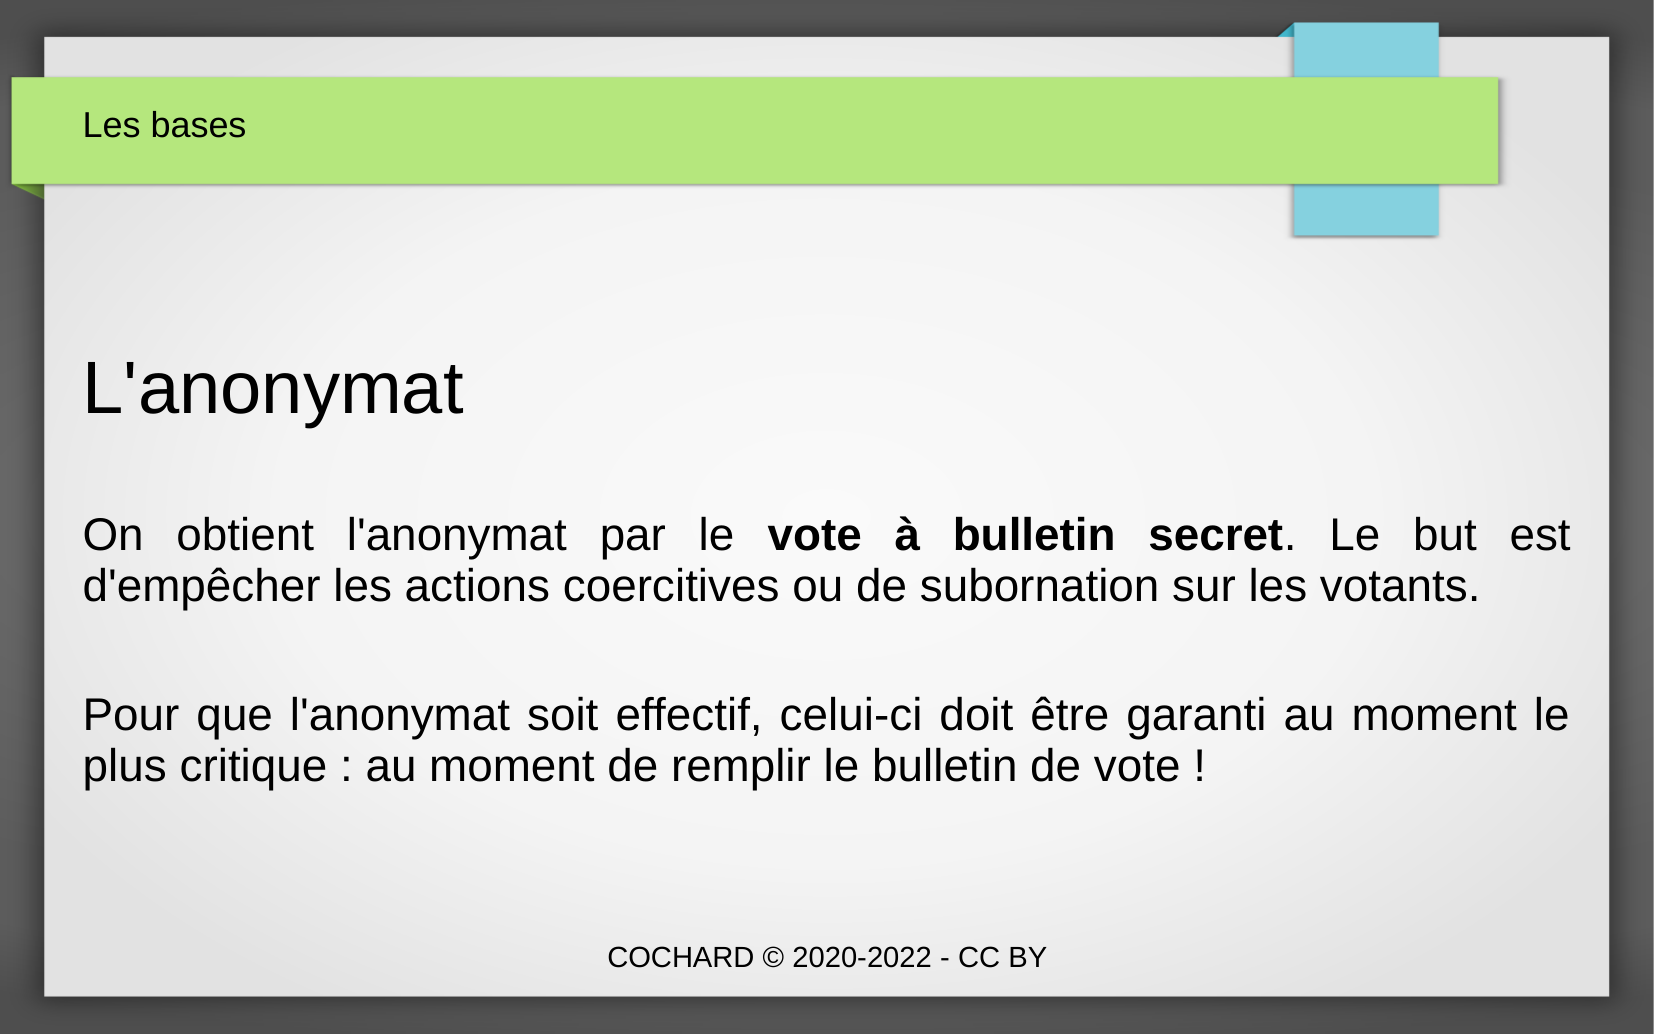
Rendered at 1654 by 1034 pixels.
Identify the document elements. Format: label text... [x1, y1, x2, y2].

list L'anonymat On obtient l'anonymat par le vote à bulletin secret. Le but est d'empêcher les actions coercitives ou de subornation sur les votants. Pour que l'anonymat soit effectif, celui-ci doit être garanti au moment le plus critique : au moment de remplir le bulletin de vote ! [82, 249, 1571, 849]
picture [0, 0, 1654, 1034]
title Les bases [82, 39, 1235, 210]
